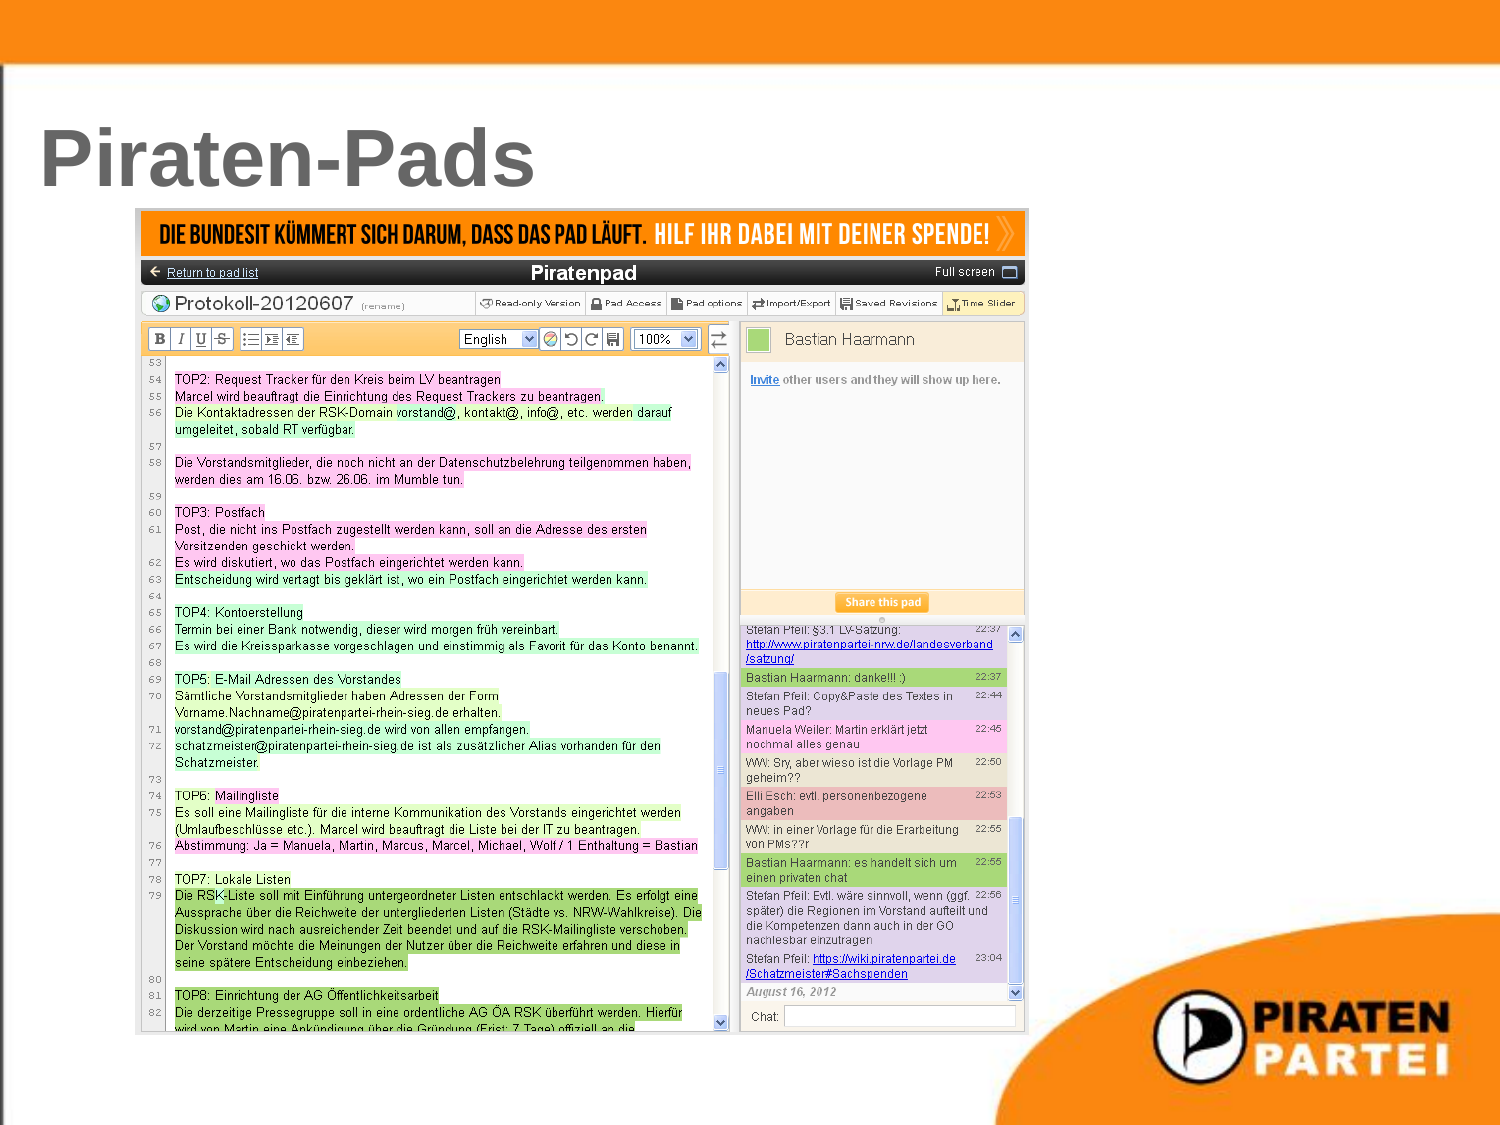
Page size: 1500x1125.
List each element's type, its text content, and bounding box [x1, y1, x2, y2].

picture [135, 208, 1029, 1036]
title Piraten-Pads [24, 97, 1375, 212]
